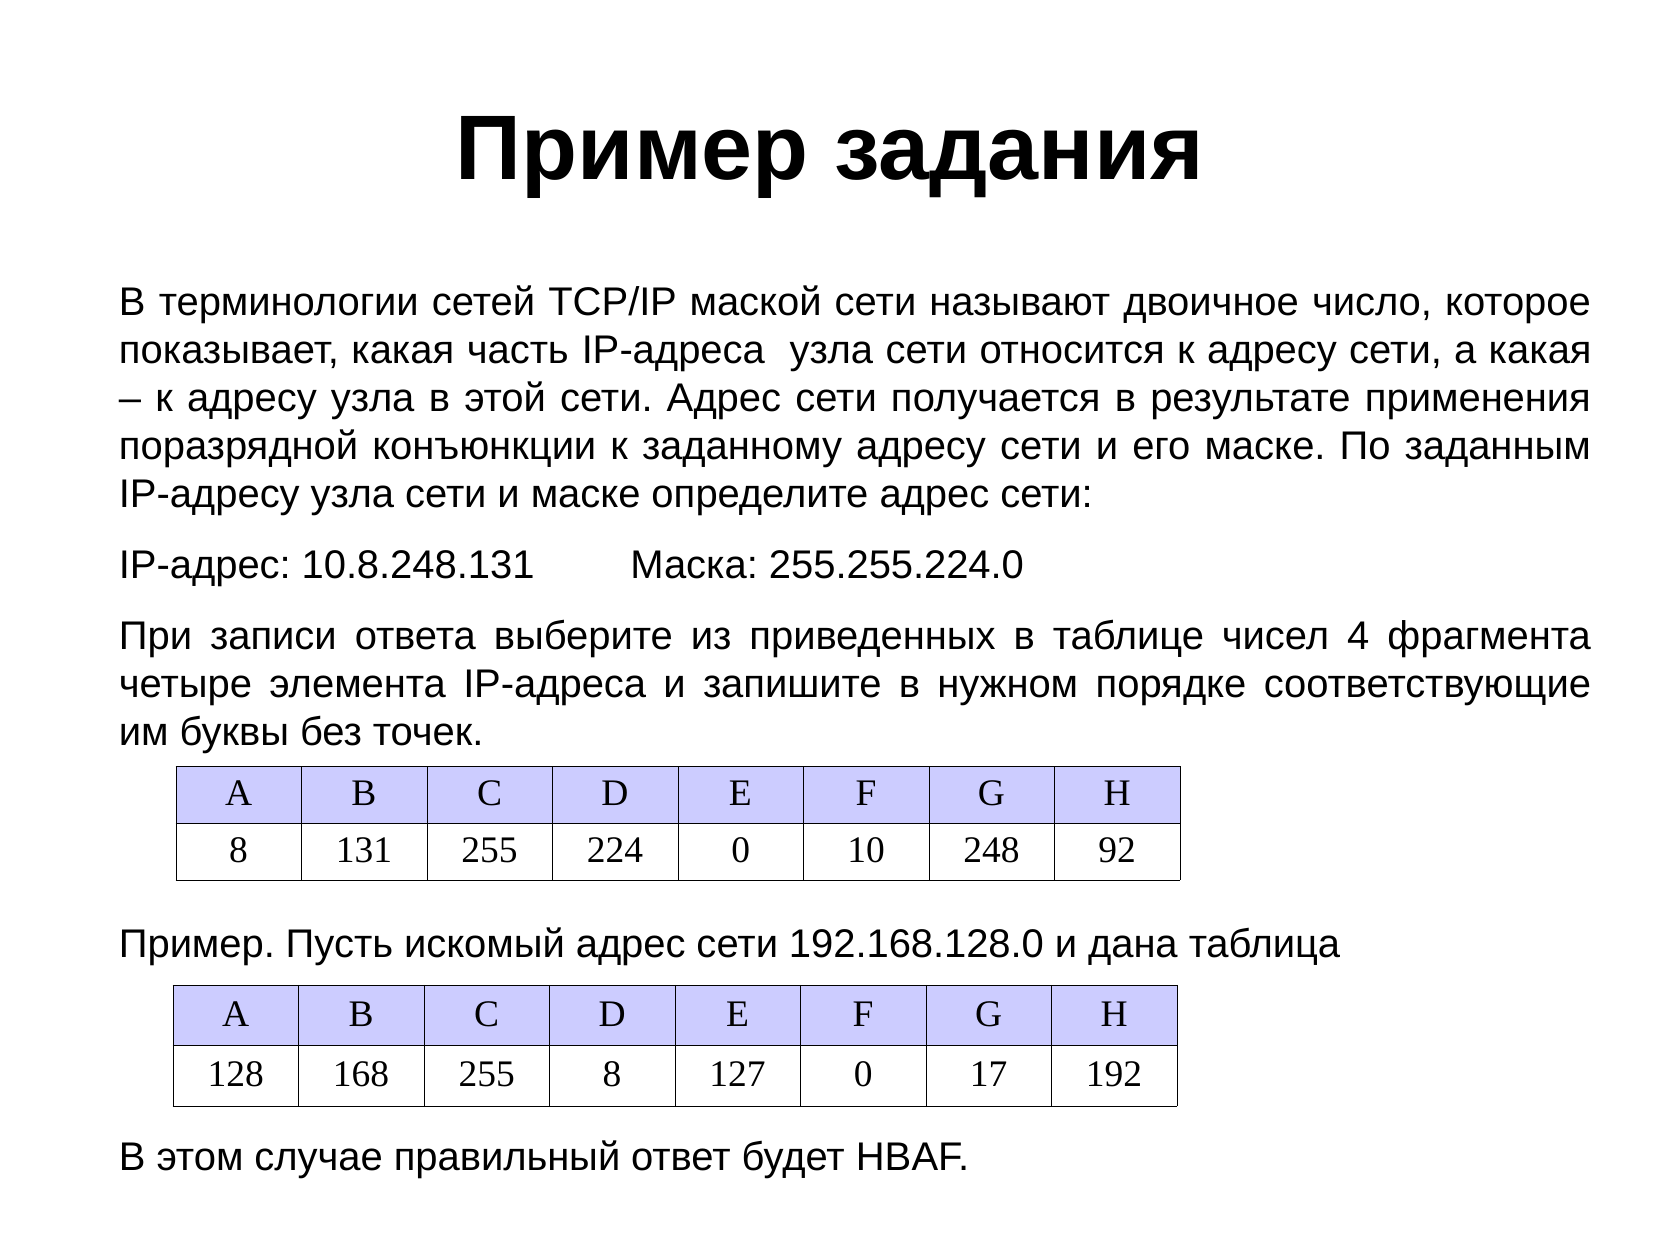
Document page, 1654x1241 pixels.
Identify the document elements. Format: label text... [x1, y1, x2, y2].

table_cell 8 [550, 1046, 675, 1106]
table_header H [1055, 767, 1180, 823]
table_header G [930, 767, 1054, 823]
table_header C [428, 767, 552, 823]
table_header B [299, 986, 424, 1045]
table_header E [679, 767, 803, 823]
table_header D [550, 986, 675, 1045]
table_header A [177, 767, 301, 823]
table_cell 10 [804, 824, 929, 880]
table_cell 248 [930, 824, 1054, 880]
table_header D [553, 767, 678, 823]
table_cell 17 [927, 1046, 1051, 1106]
table_header H [1052, 986, 1177, 1045]
table_cell 224 [553, 824, 678, 880]
table_cell 192 [1052, 1046, 1177, 1106]
table_cell 255 [425, 1046, 549, 1106]
table_header E [676, 986, 800, 1045]
table_header B [302, 767, 427, 823]
table_header A [174, 986, 298, 1045]
table_header F [804, 767, 929, 823]
table_header C [425, 986, 549, 1045]
table_header G [927, 986, 1051, 1045]
table_header F [801, 986, 926, 1045]
table_cell 128 [174, 1046, 298, 1106]
list В терминологии сетей TCP/IP маской сети называют двоичное число, которое показывает, какая часть IP-адреса узла сети относится к адресу сети, а какая – к адресу узла в этой сети. Адрес сети получается в результате применения поразрядной конъюнкции к заданному адресу сети и его маске. По заданным IP-адресу узла сети и маске определите адрес сети: IP-адрес: 10.8.248.131 Маска: 255.255.224.0 При записи ответа выберите из приведенных в таблице чисел 4 фрагмента четыре элемента IP-адреса и запишите в нужном порядке соответствующие им буквы без точек. Пример. Пусть искомый адрес сети 192.168.128.0 и дана таблица В этом случае правильный ответ будет HBAF. [58, 268, 1609, 1194]
table_cell 255 [428, 824, 552, 880]
table_cell 168 [299, 1046, 424, 1106]
table_cell 0 [801, 1046, 926, 1106]
table_cell 8 [177, 824, 301, 880]
table_cell 131 [302, 824, 427, 880]
table_cell 0 [679, 824, 803, 880]
title Пример задания [82, 68, 1571, 268]
table_cell 92 [1055, 824, 1180, 880]
table_cell 127 [676, 1046, 800, 1106]
